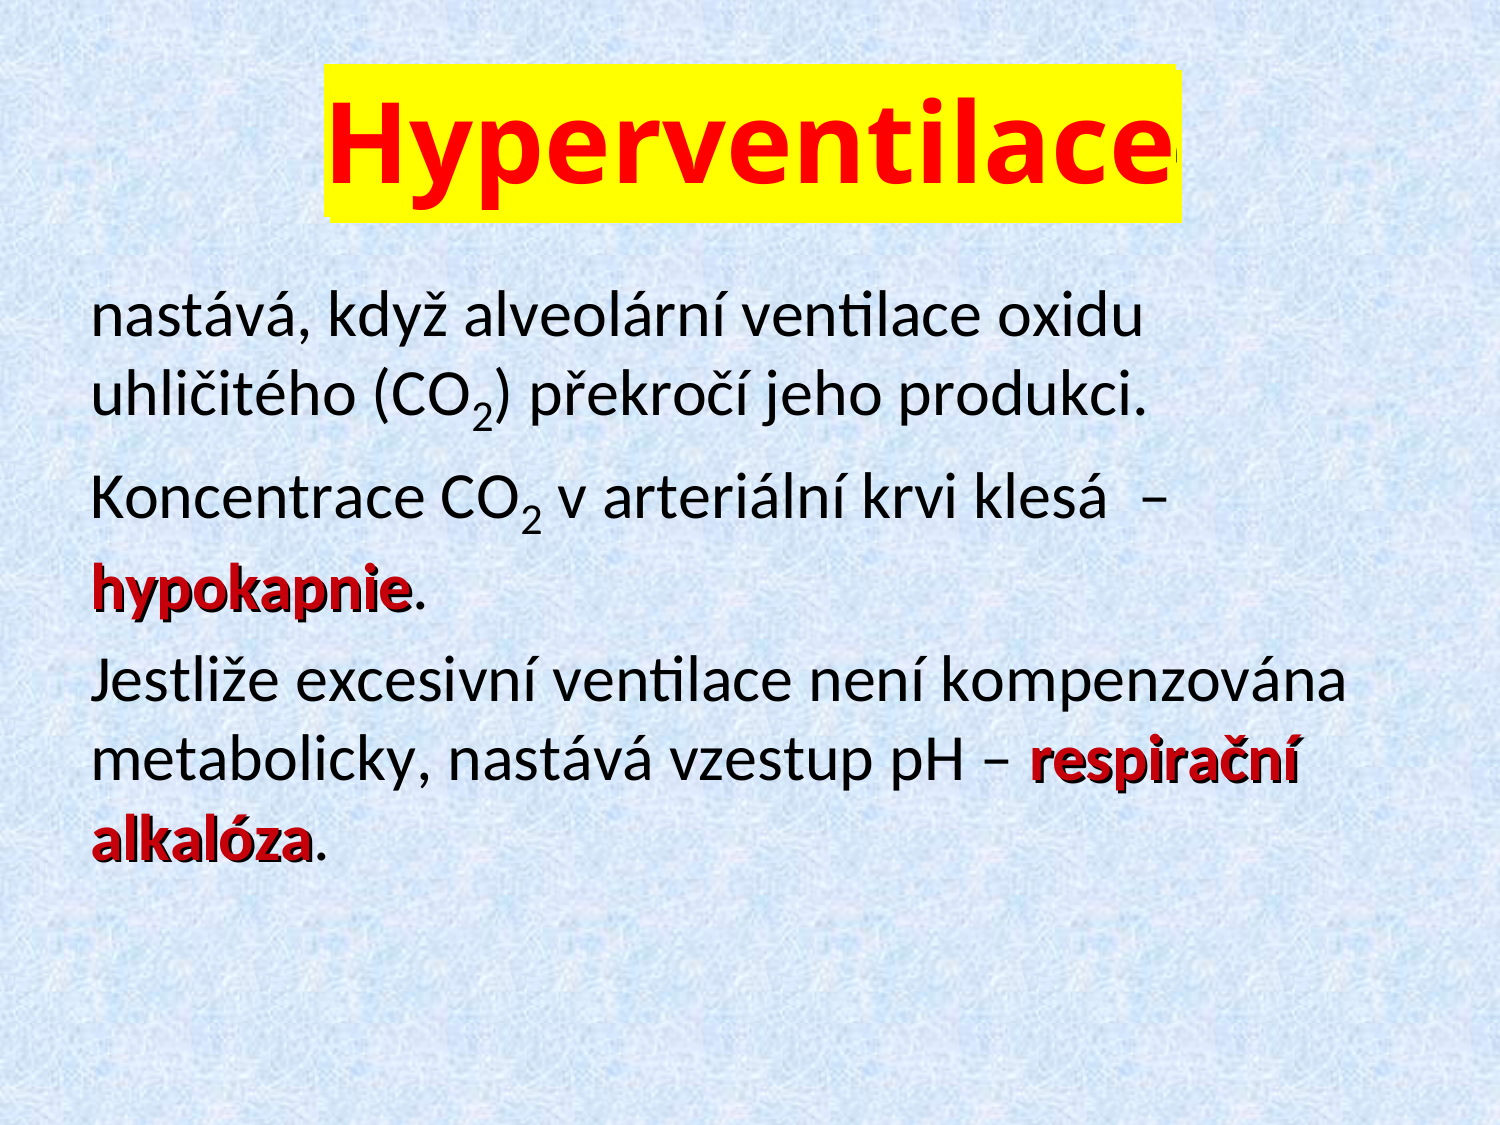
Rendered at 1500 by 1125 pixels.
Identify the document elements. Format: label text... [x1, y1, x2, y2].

list nastává, když alveolární ventilace oxidu uhličitého (CO2) překročí jeho produkci. Koncentrace CO2 v arteriální krvi klesá – hypokapnie. Jestliže excesivní ventilace není kompenzována metabolicky, nastává vzestup pH – respirační alkalóza. [75, 262, 1426, 869]
title Hyperventilace [75, 28, 1426, 249]
